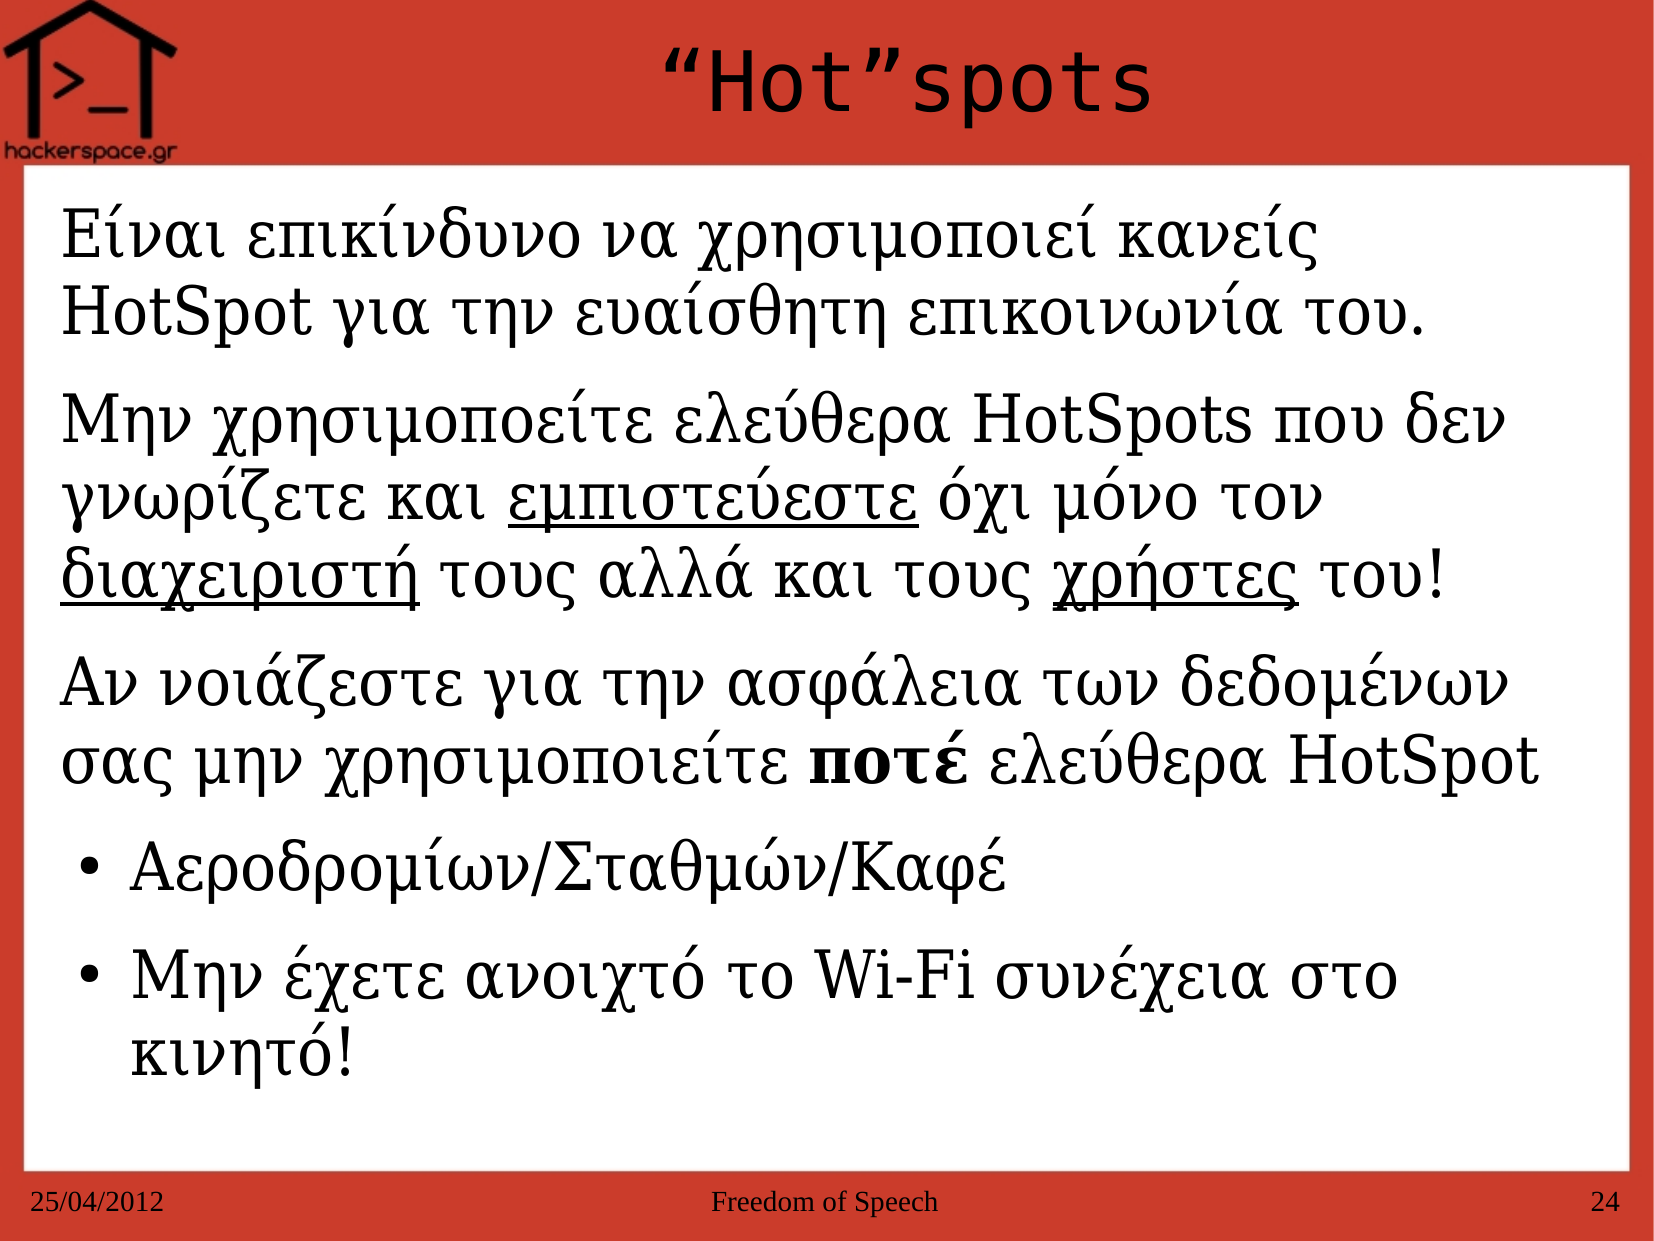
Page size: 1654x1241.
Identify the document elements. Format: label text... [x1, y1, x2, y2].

title “Hot”spots [195, 15, 1621, 151]
picture [0, 0, 1654, 1241]
list Είναι επικίνδυνο να χρησιμοποιεί κανείς HotSpot για την ευαίσθητη επικοινωνία του. Μην χρησιμοποείτε ελεύθερα HotSpots που δεν γνωρίζετε και εμπιστεύεστε όχι μόνο τον διαχειριστή τους αλλά και τους χρήστες του! Αν νοιάζεστε για την ασφάλεια των δεδομένων σας μην χρησιμοποιείτε ποτέ ελεύθερα HotSpot Αεροδρομίων/Σταθμών/Καφέ Μην έχετε ανοιχτό το Wi-Fi συνέχεια στο κινητό! [60, 195, 1591, 1141]
